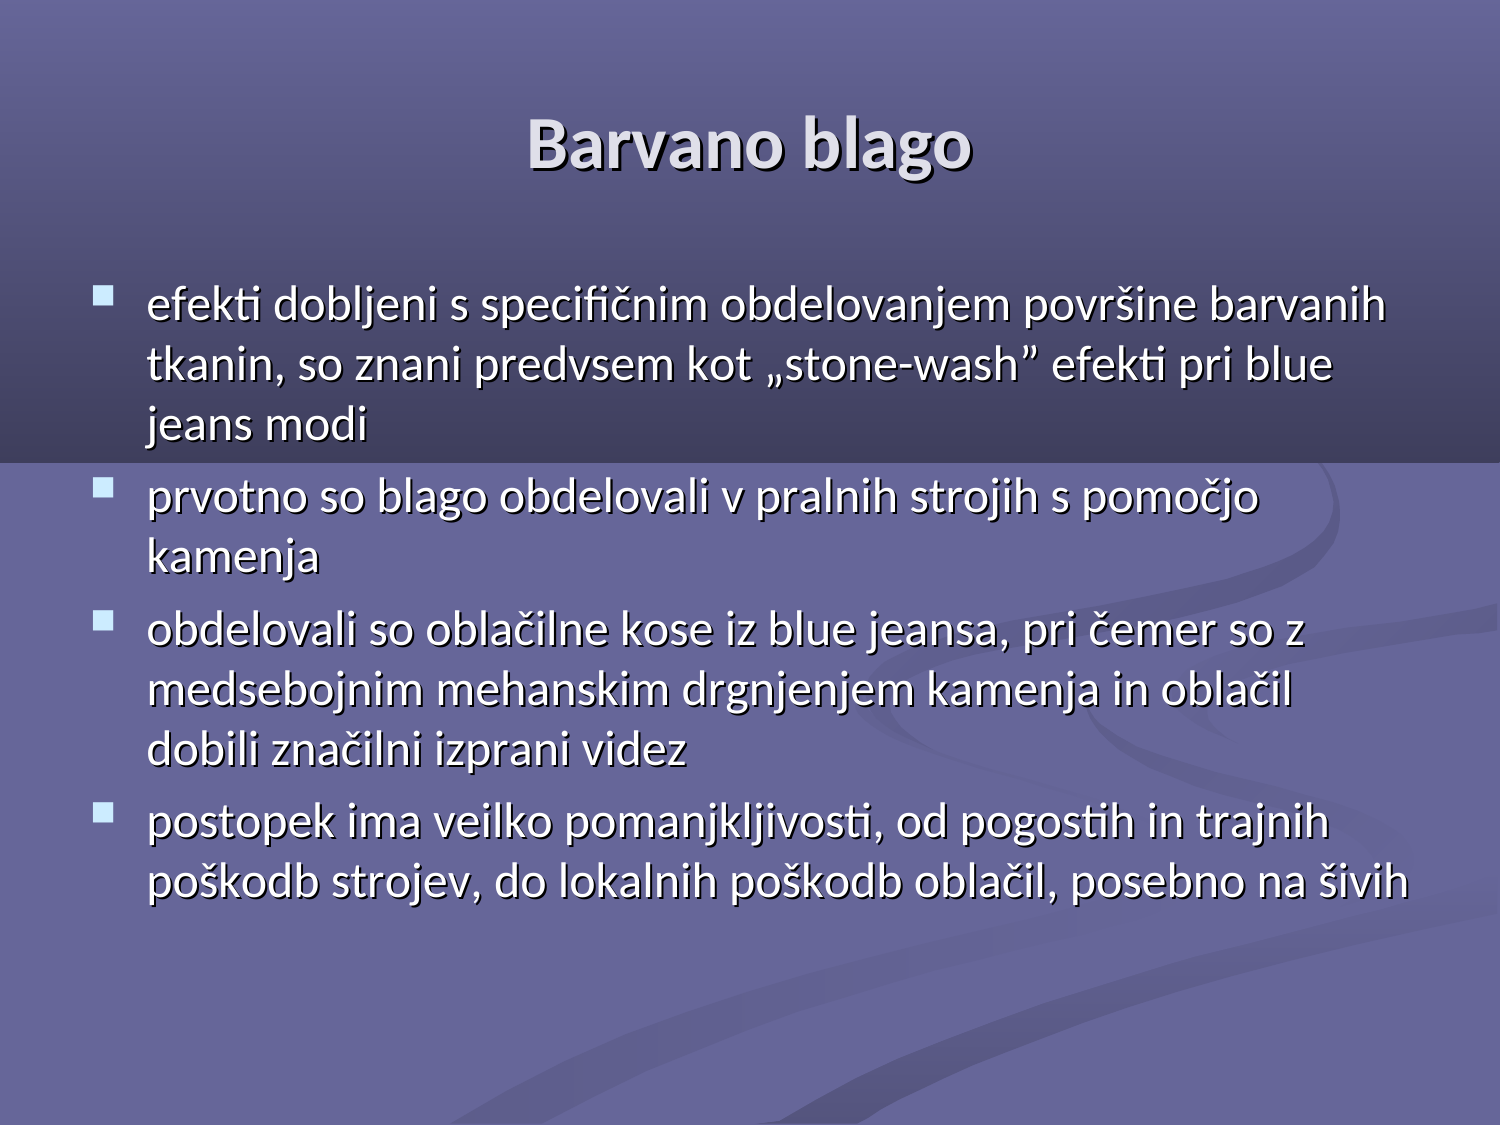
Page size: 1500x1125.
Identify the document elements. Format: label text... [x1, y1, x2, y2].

list efekti dobljeni s specifičnim obdelovanjem površine barvanih tkanin, so znani predvsem kot „stone-wash” efekti pri blue jeans modi prvotno so blago obdelovali v pralnih strojih s pomočjo kamenja obdelovali so oblačilne kose iz blue jeansa, pri čemer so z medsebojnim mehanskim drgnjenjem kamenja in oblačil dobili značilni izprani videz postopek ima veilko pomanjkljivosti, od pogostih in trajnih poškodb strojev, do lokalnih poškodb oblačil, posebno na šivih [75, 262, 1426, 1006]
title Barvano blago [75, 45, 1426, 233]
